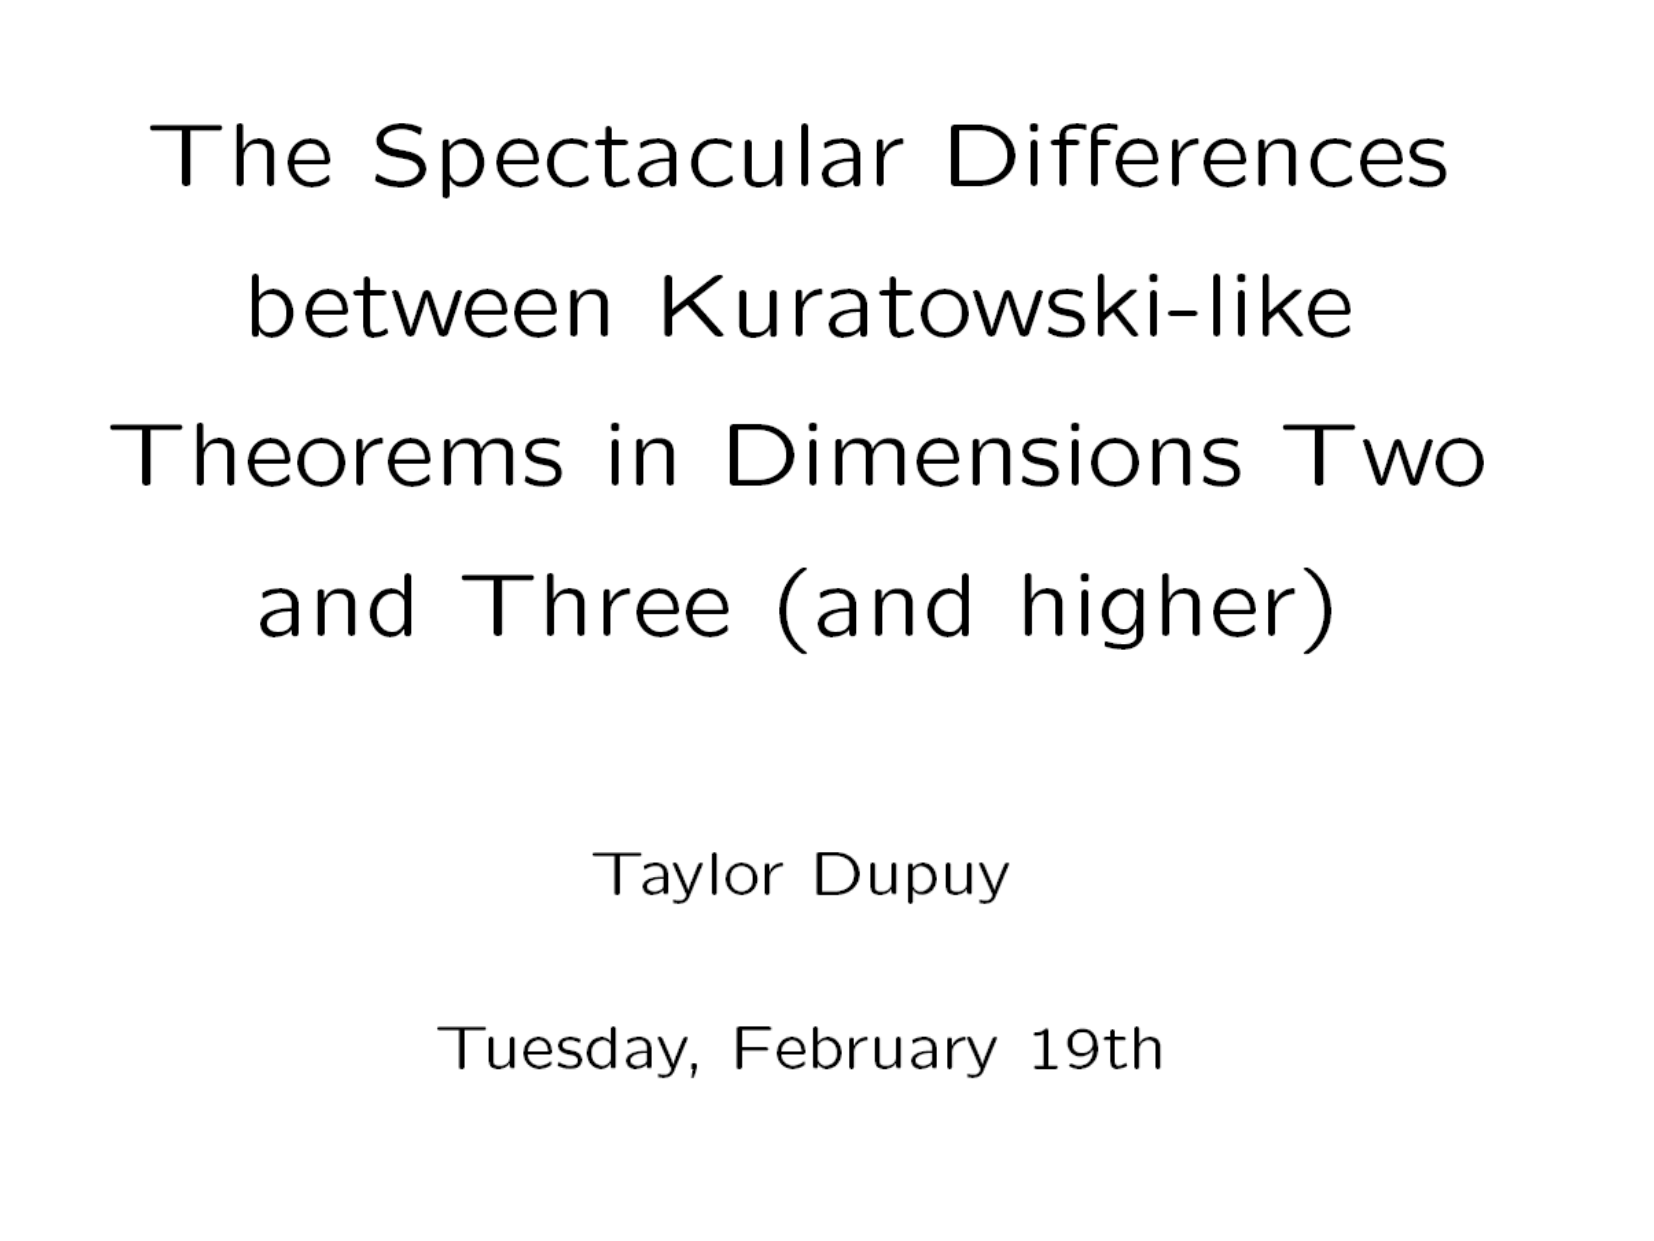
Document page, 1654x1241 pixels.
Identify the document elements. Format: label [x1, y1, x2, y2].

picture [53, 66, 1554, 669]
picture [412, 820, 1201, 1096]
